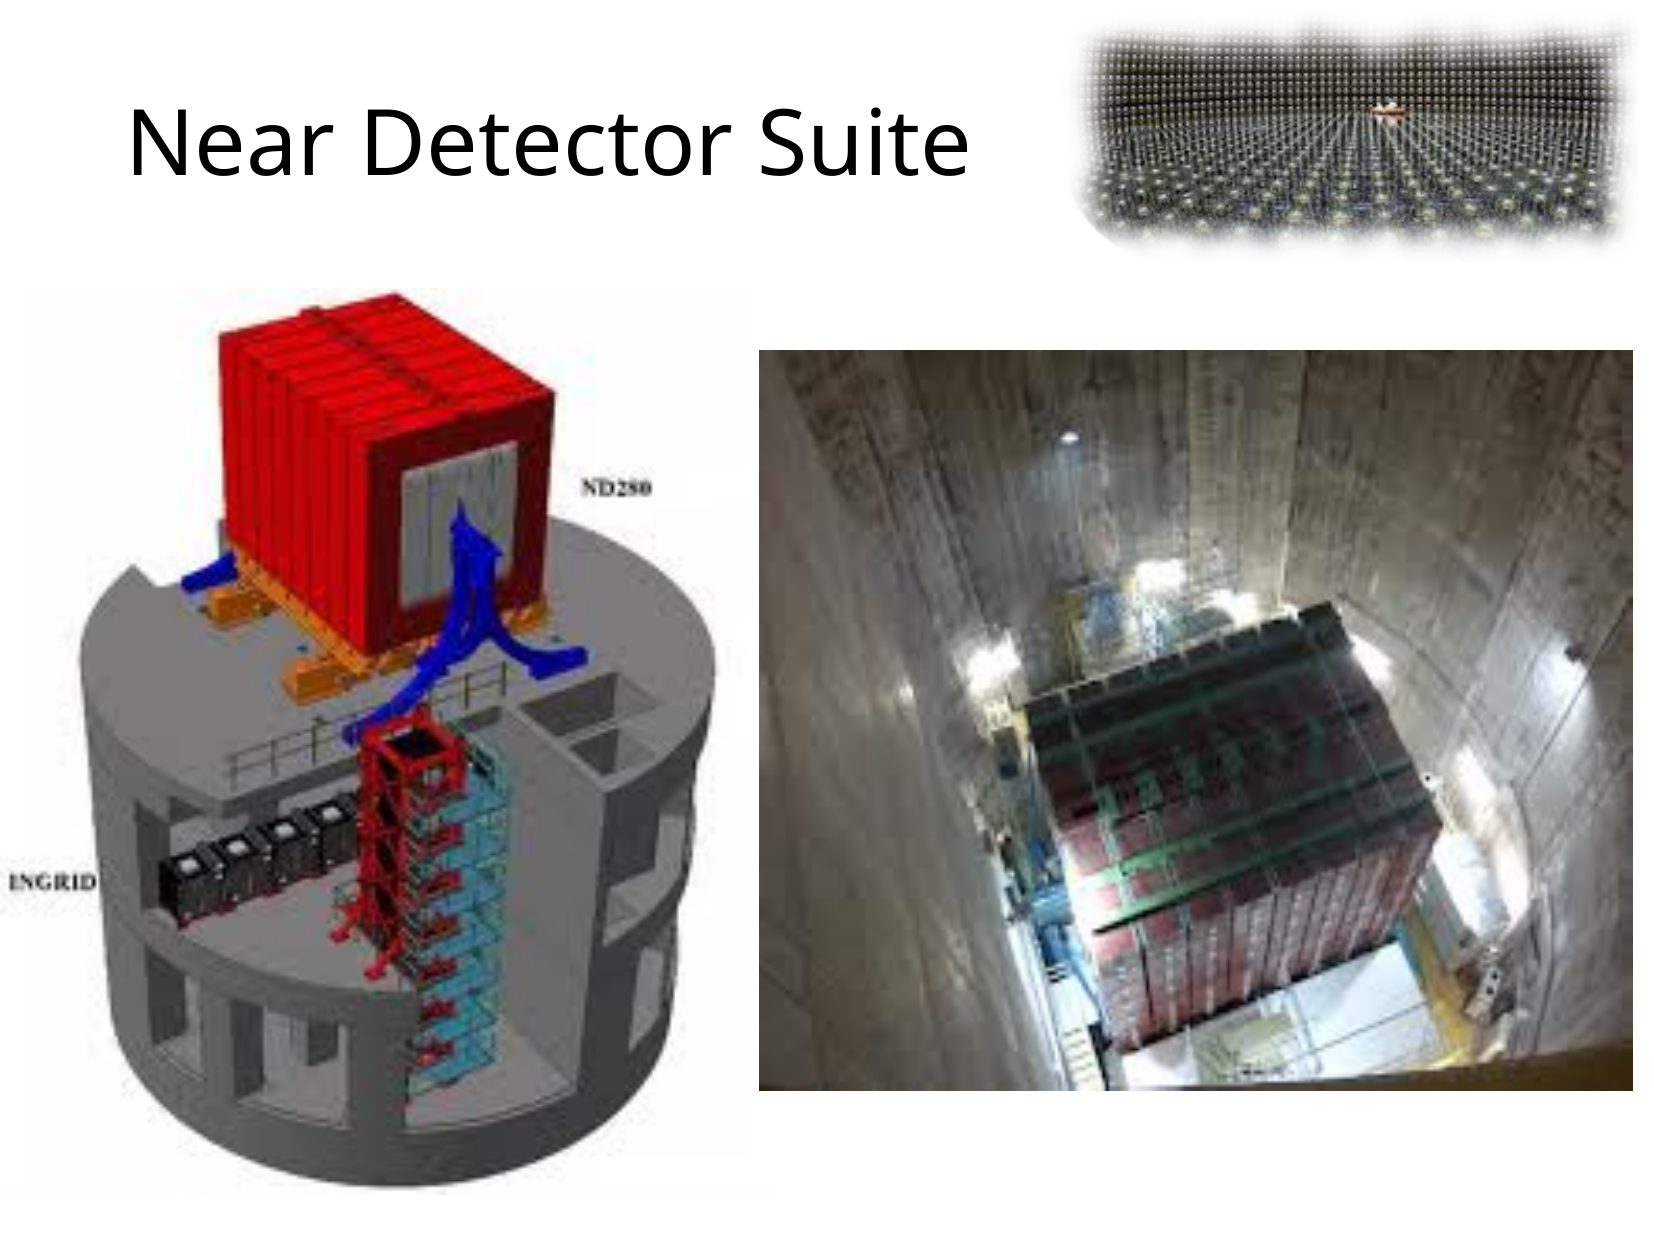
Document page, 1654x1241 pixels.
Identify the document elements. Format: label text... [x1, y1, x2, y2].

title Near Detector Suite [23, 23, 1075, 257]
picture [0, 288, 1633, 1195]
picture [1062, 11, 1638, 262]
